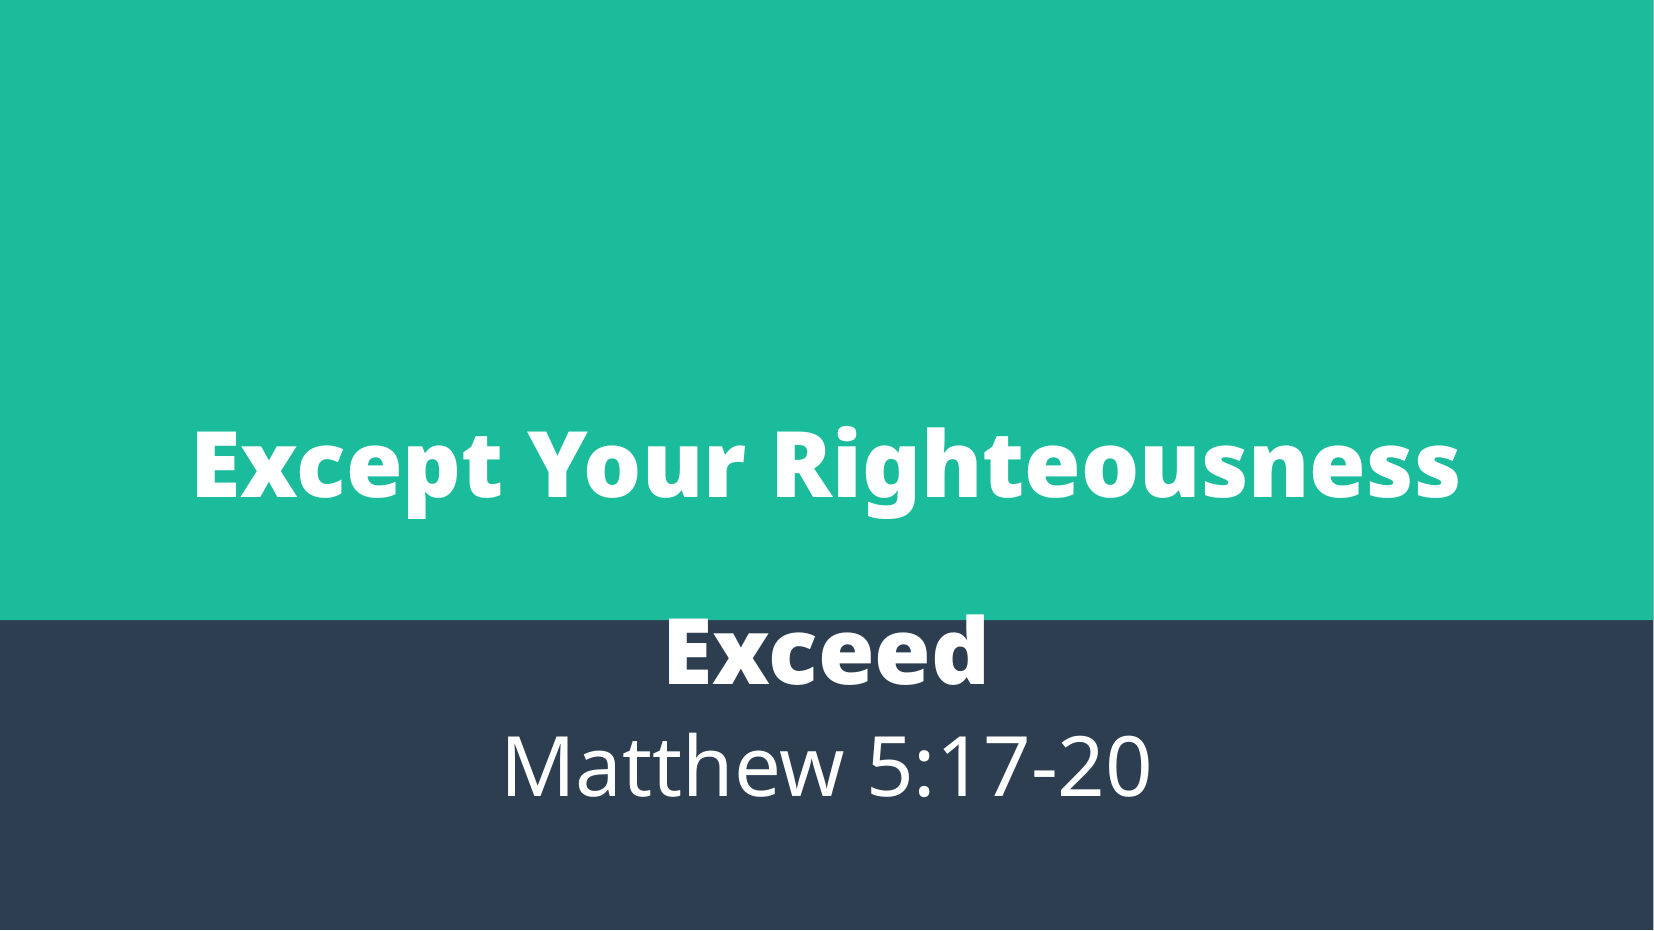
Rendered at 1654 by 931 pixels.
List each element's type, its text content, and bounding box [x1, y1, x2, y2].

subtitle Matthew 5:17-20 [59, 642, 1595, 886]
title Except Your Righteousness Exceed [59, 465, 1595, 583]
